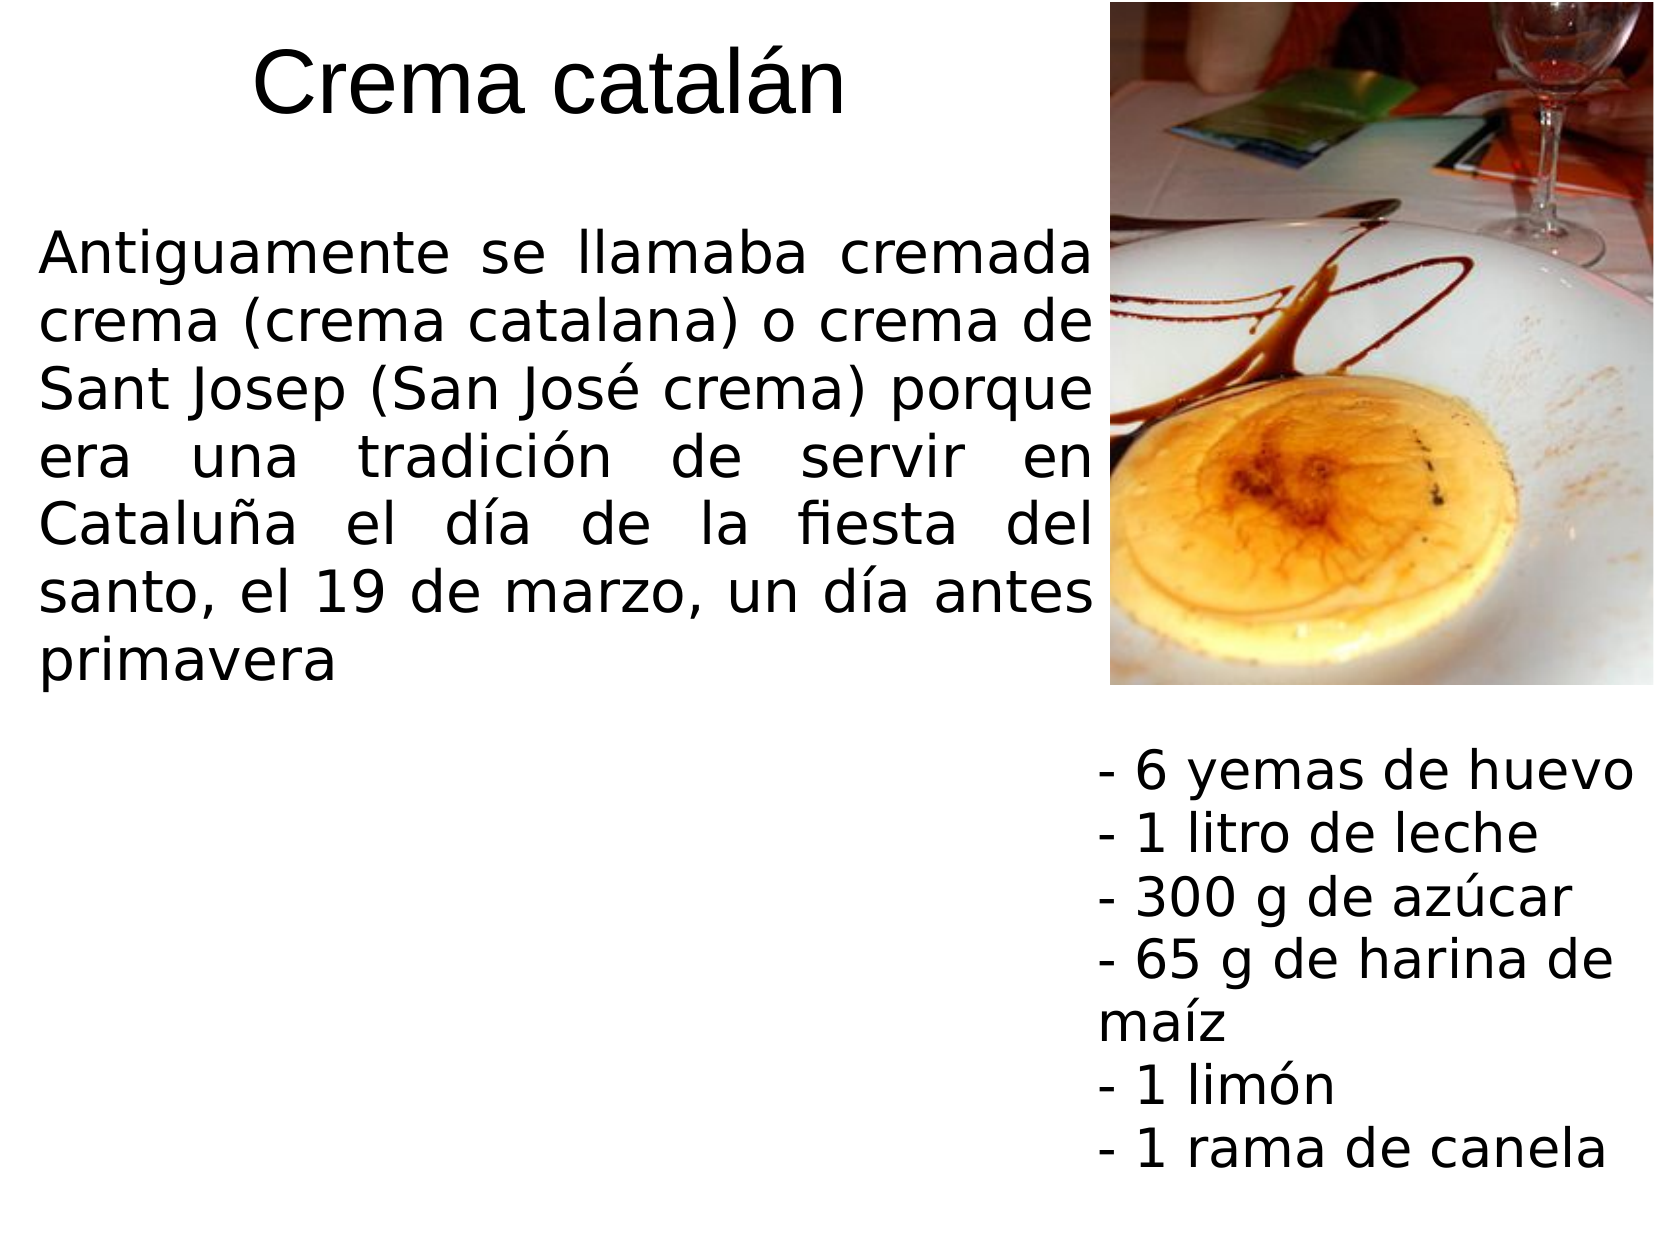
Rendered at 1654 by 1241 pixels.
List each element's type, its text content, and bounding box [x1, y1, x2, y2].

text_box Crema catalán [236, 23, 1016, 145]
text_box - 6 yemas de huevo - 1 litro de leche - 300 g de azúcar - 65 g de harina de maíz - 1 limón - 1 rama de canela [1083, 732, 1654, 1189]
picture [1110, 2, 1654, 686]
text_box Antiguamente se llamaba cremada crema (crema catalana) o crema de Sant Josep (San José crema) porque era una tradición de servir en Cataluña el día de la fiesta del santo, el 19 de marzo, un día antes primavera [23, 212, 1111, 700]
